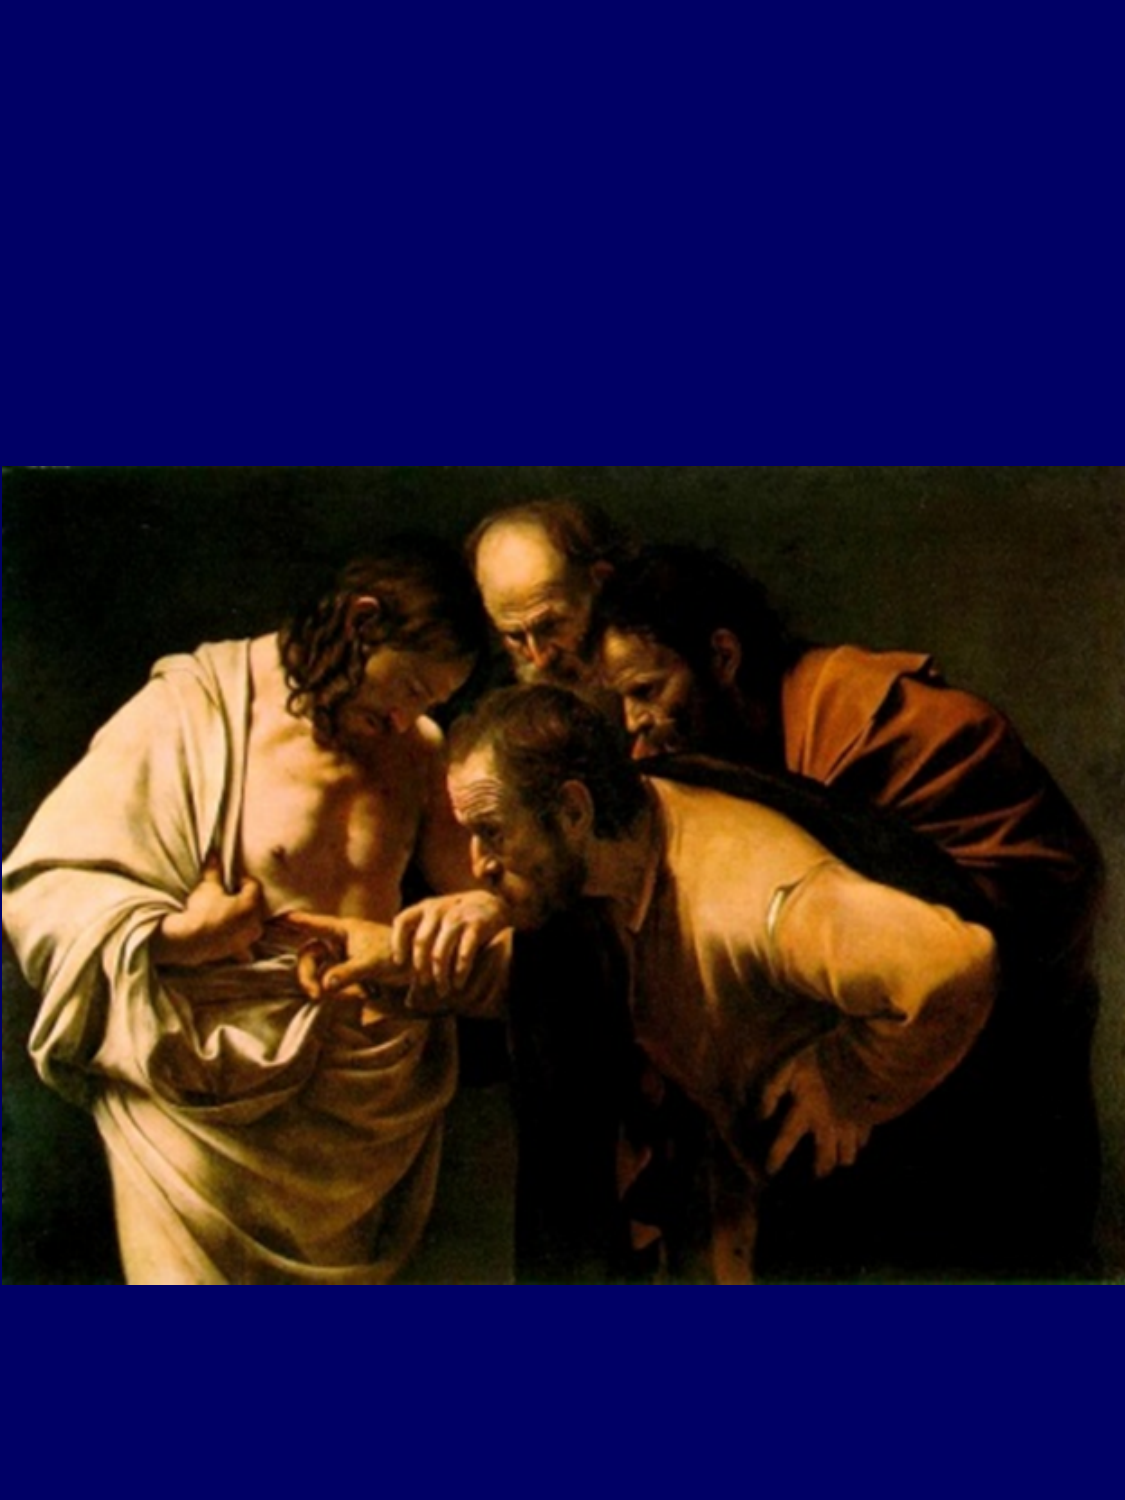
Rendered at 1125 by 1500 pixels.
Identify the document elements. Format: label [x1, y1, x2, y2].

picture [2, 466, 1125, 1285]
